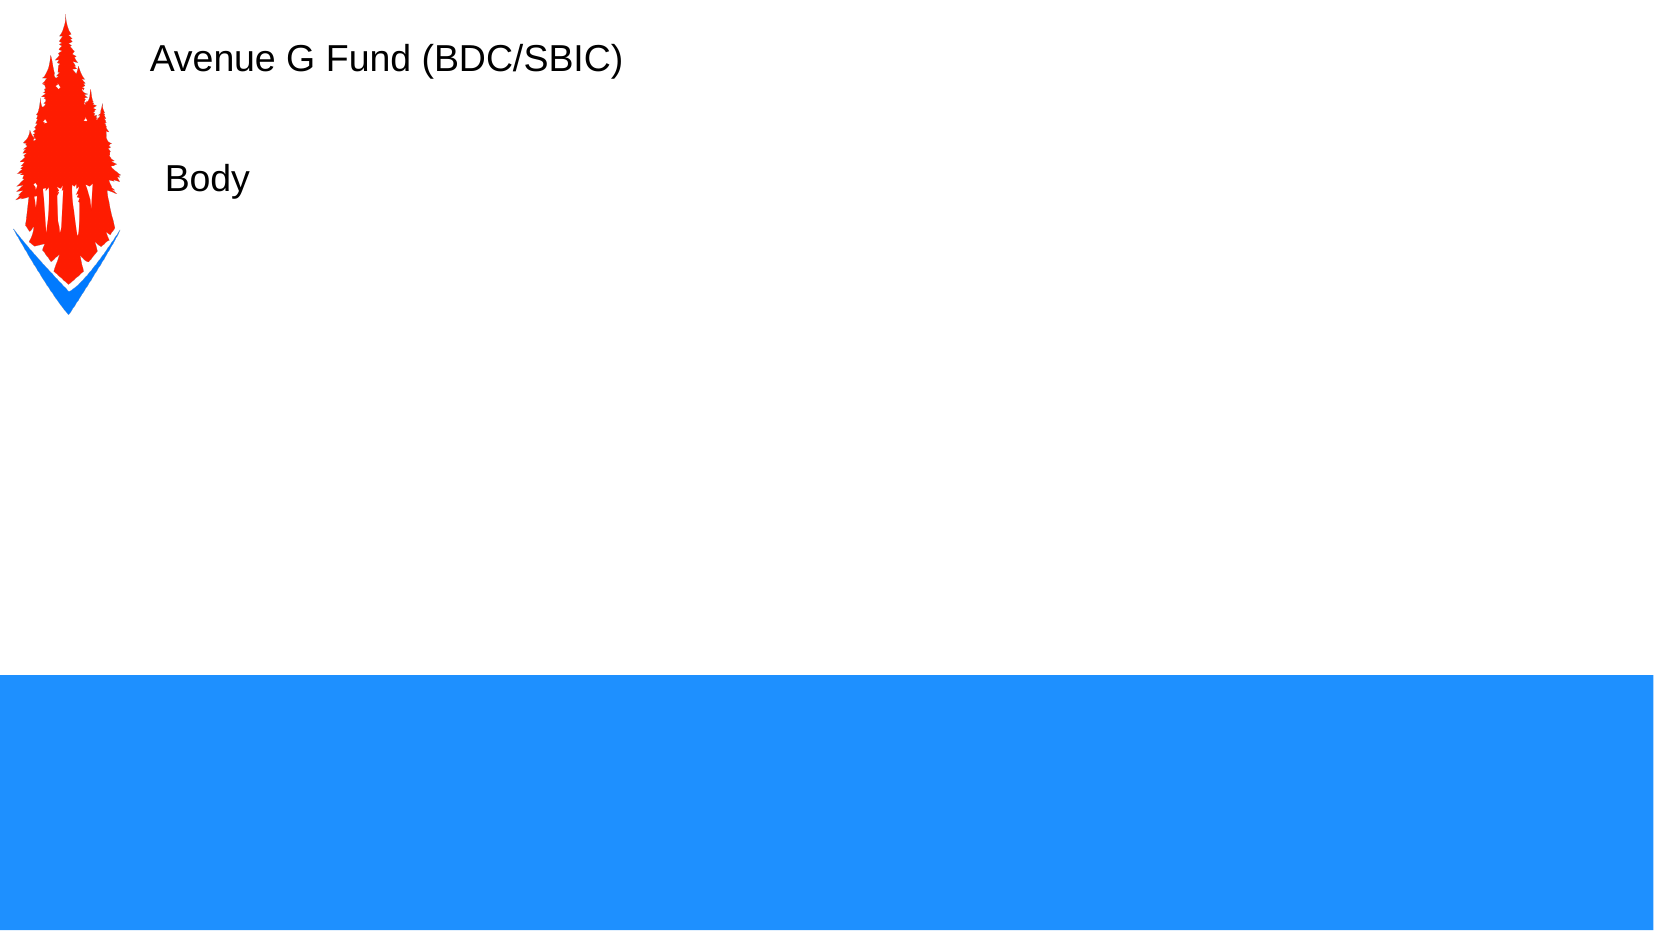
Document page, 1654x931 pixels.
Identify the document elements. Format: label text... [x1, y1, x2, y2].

text_box [0, 675, 1654, 931]
text_box Body [150, 150, 1501, 616]
picture [13, 14, 121, 316]
text_box Avenue G Fund (BDC/SBIC) [135, 30, 1201, 136]
